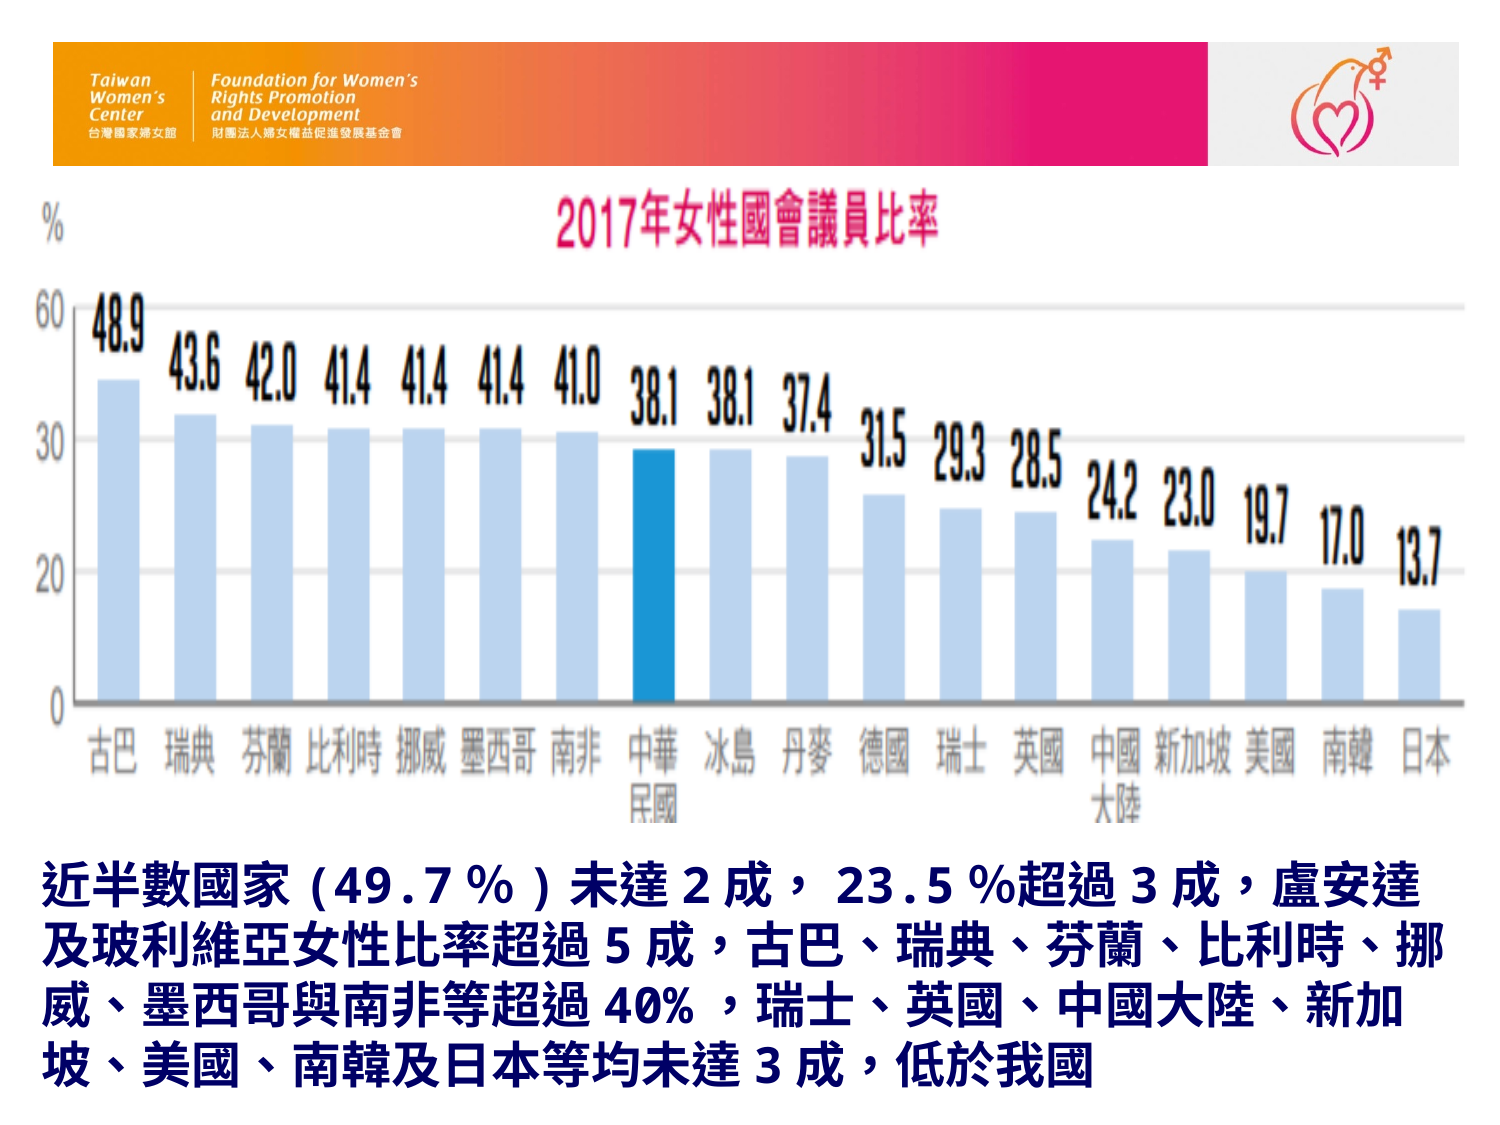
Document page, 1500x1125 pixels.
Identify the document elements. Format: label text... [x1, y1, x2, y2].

picture [23, 172, 1477, 846]
text_box 近半數國家(49.7％)未達2成，23.5％超過3成，盧安達及玻利維亞女性比率超過5成，古巴、瑞典、芬蘭、比利時、挪威、墨西哥與南非等超過40%，瑞士、英國、中國大陸、新加坡、美國、南韓及日本等均未達3成，低於我國 [26, 846, 1474, 1116]
